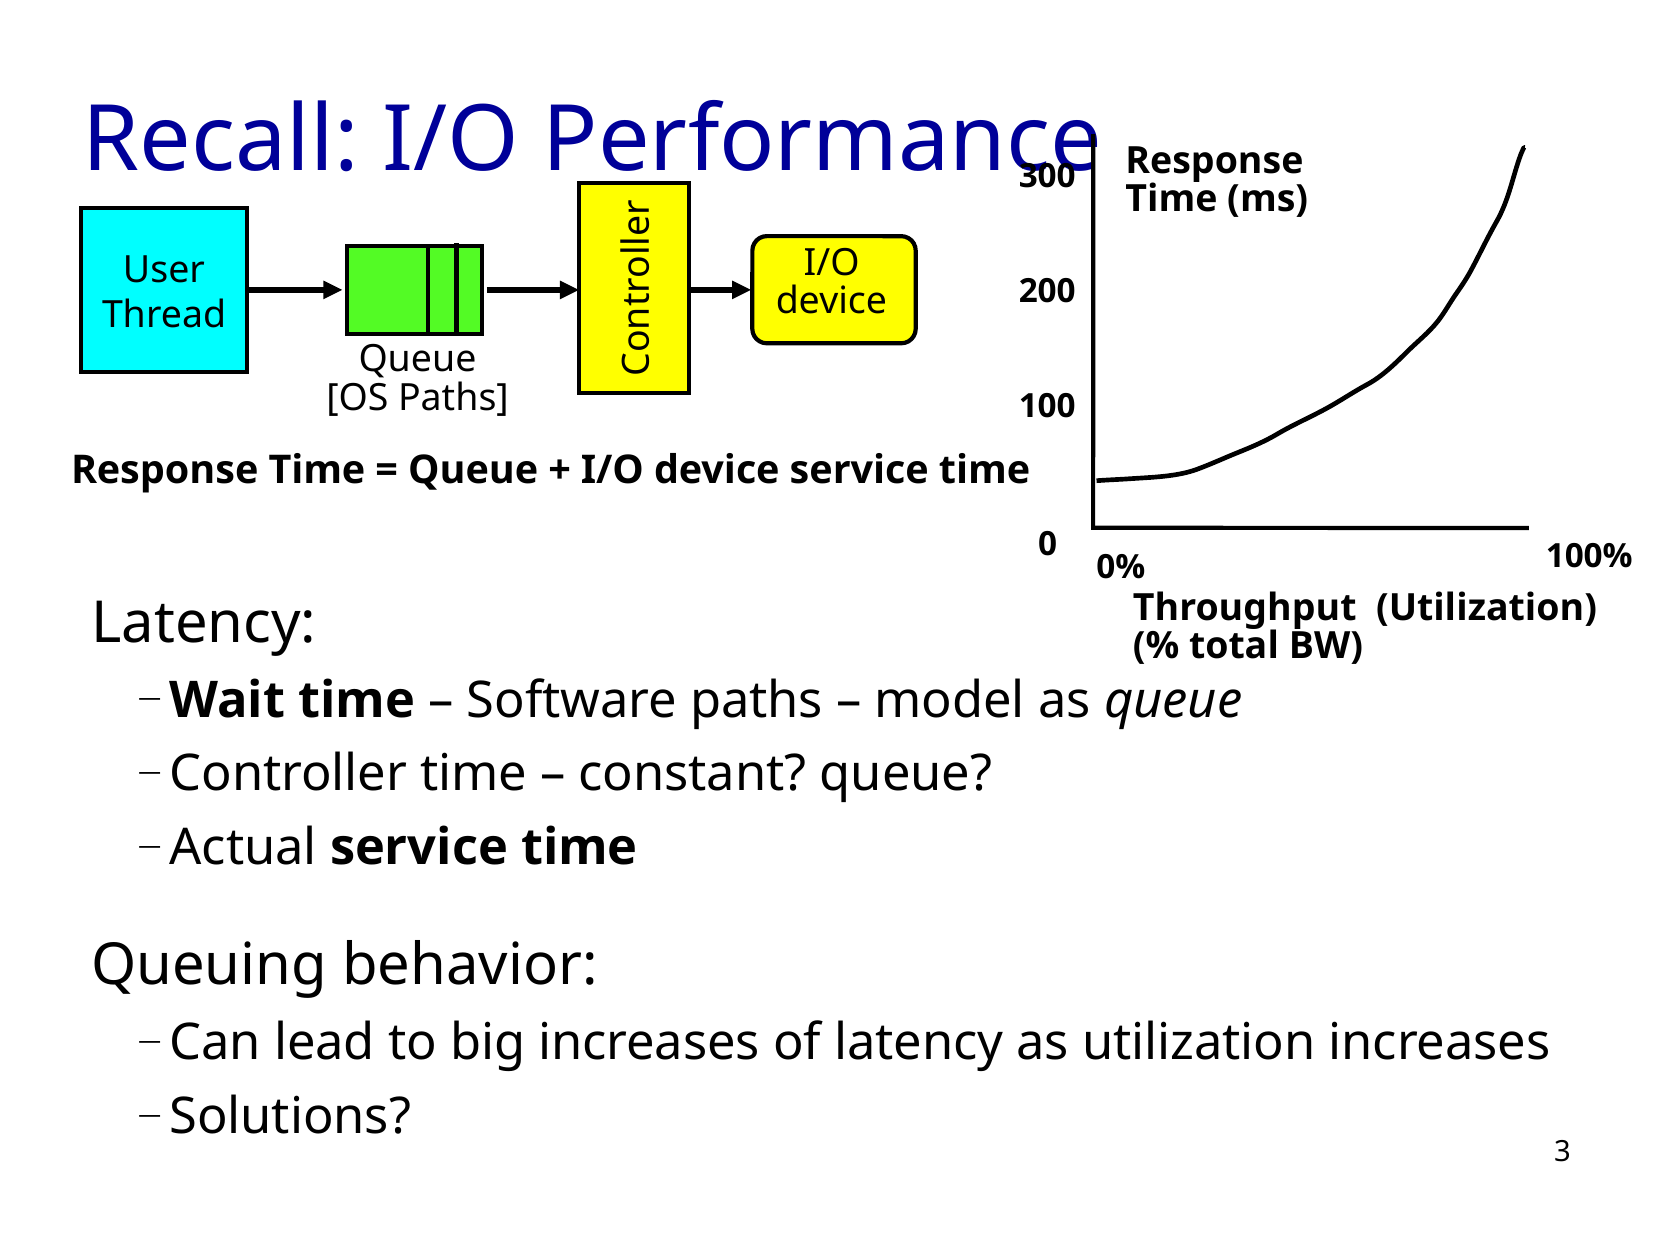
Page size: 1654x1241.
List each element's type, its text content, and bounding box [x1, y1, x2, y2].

text_box [346, 245, 426, 334]
list Latency: Wait time – Software paths – model as queue Controller time – constant? queue? Actual service time Queuing behavior: Can lead to big increases of latency as utilization increases Solutions? [60, 584, 1571, 1155]
text_box 0 [1027, 522, 1068, 568]
text_box Throughput (Utilization) (% total BW) [1122, 585, 1609, 671]
text_box [430, 245, 454, 334]
text_box Response Time (ms) [1114, 139, 1319, 224]
text_box 100 [1008, 384, 1087, 430]
text_box Queue [OS Paths] [316, 336, 520, 422]
text_box Response Time = Queue + I/O device service time [0, 447, 1091, 497]
text_box I/O device [765, 240, 898, 326]
title Recall: I/O Performance [82, 41, 1571, 230]
text_box [459, 245, 482, 334]
text_box 300 [1008, 154, 1087, 199]
text_box 100% [1535, 534, 1644, 579]
text_box 200 [1008, 269, 1087, 314]
text_box [752, 236, 916, 344]
text_box 0% [1086, 546, 1156, 591]
text_box Controller [578, 183, 689, 394]
text_box User Thread [80, 207, 248, 372]
